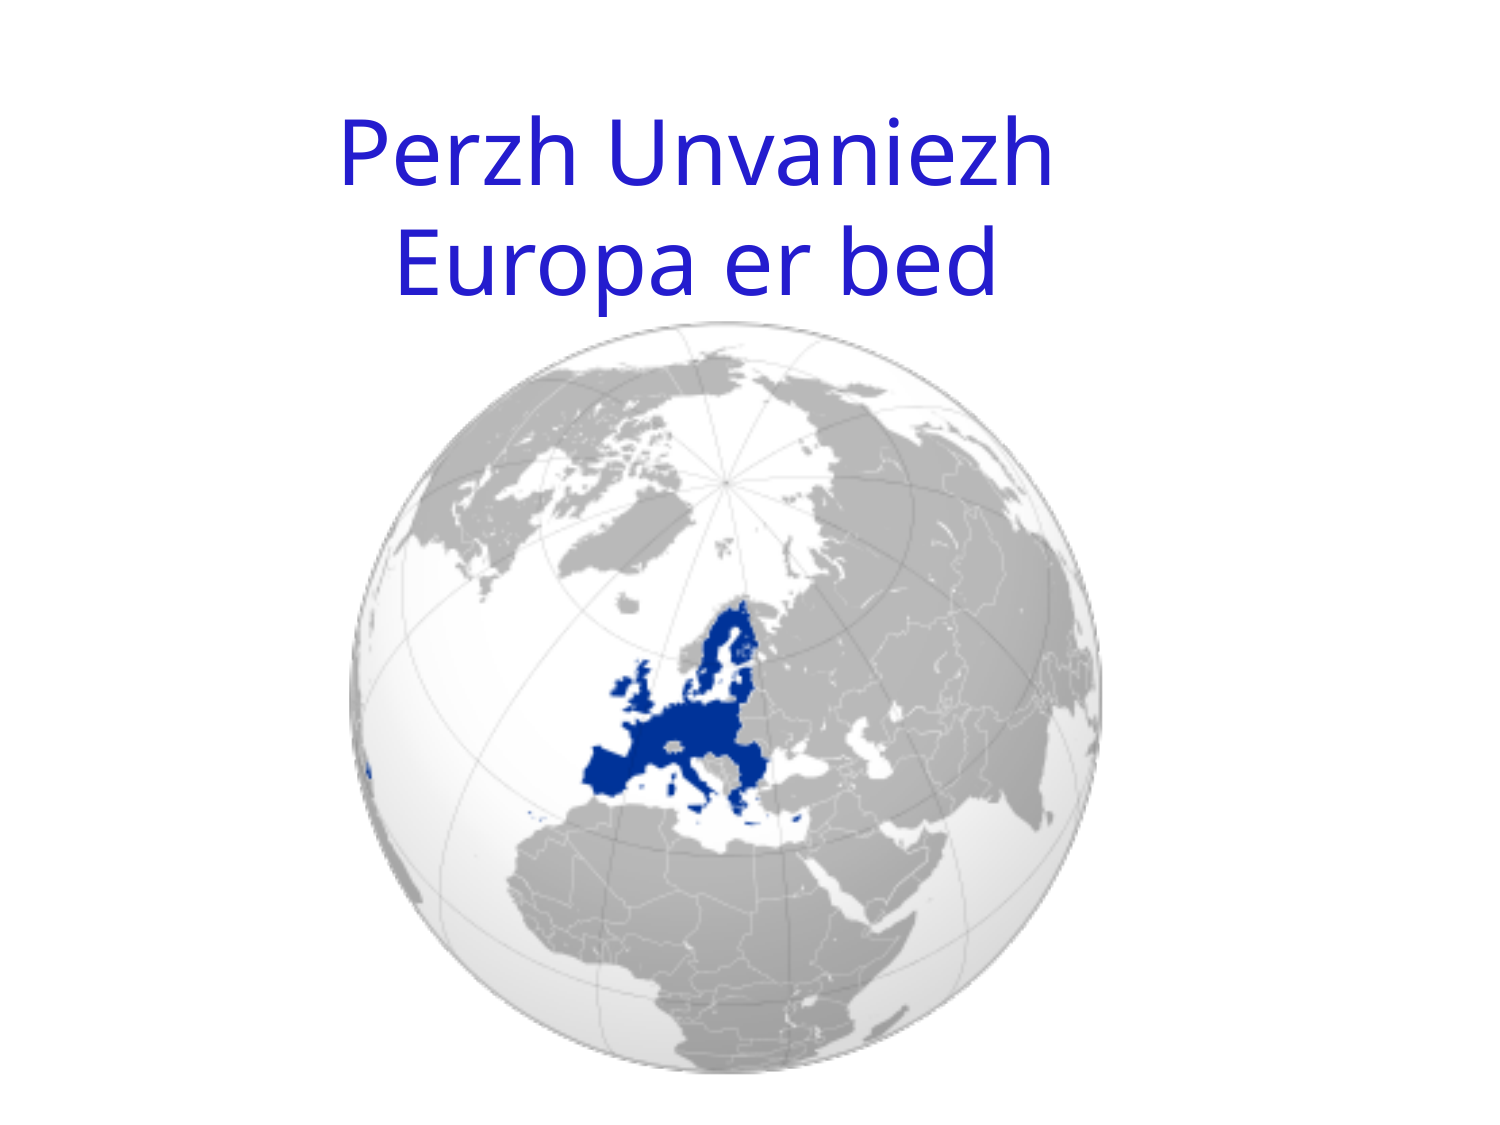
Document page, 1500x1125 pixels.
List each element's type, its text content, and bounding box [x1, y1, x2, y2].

picture [348, 320, 1105, 1077]
text_box Perzh Unvaniezh Europa er bed [183, 86, 1211, 324]
